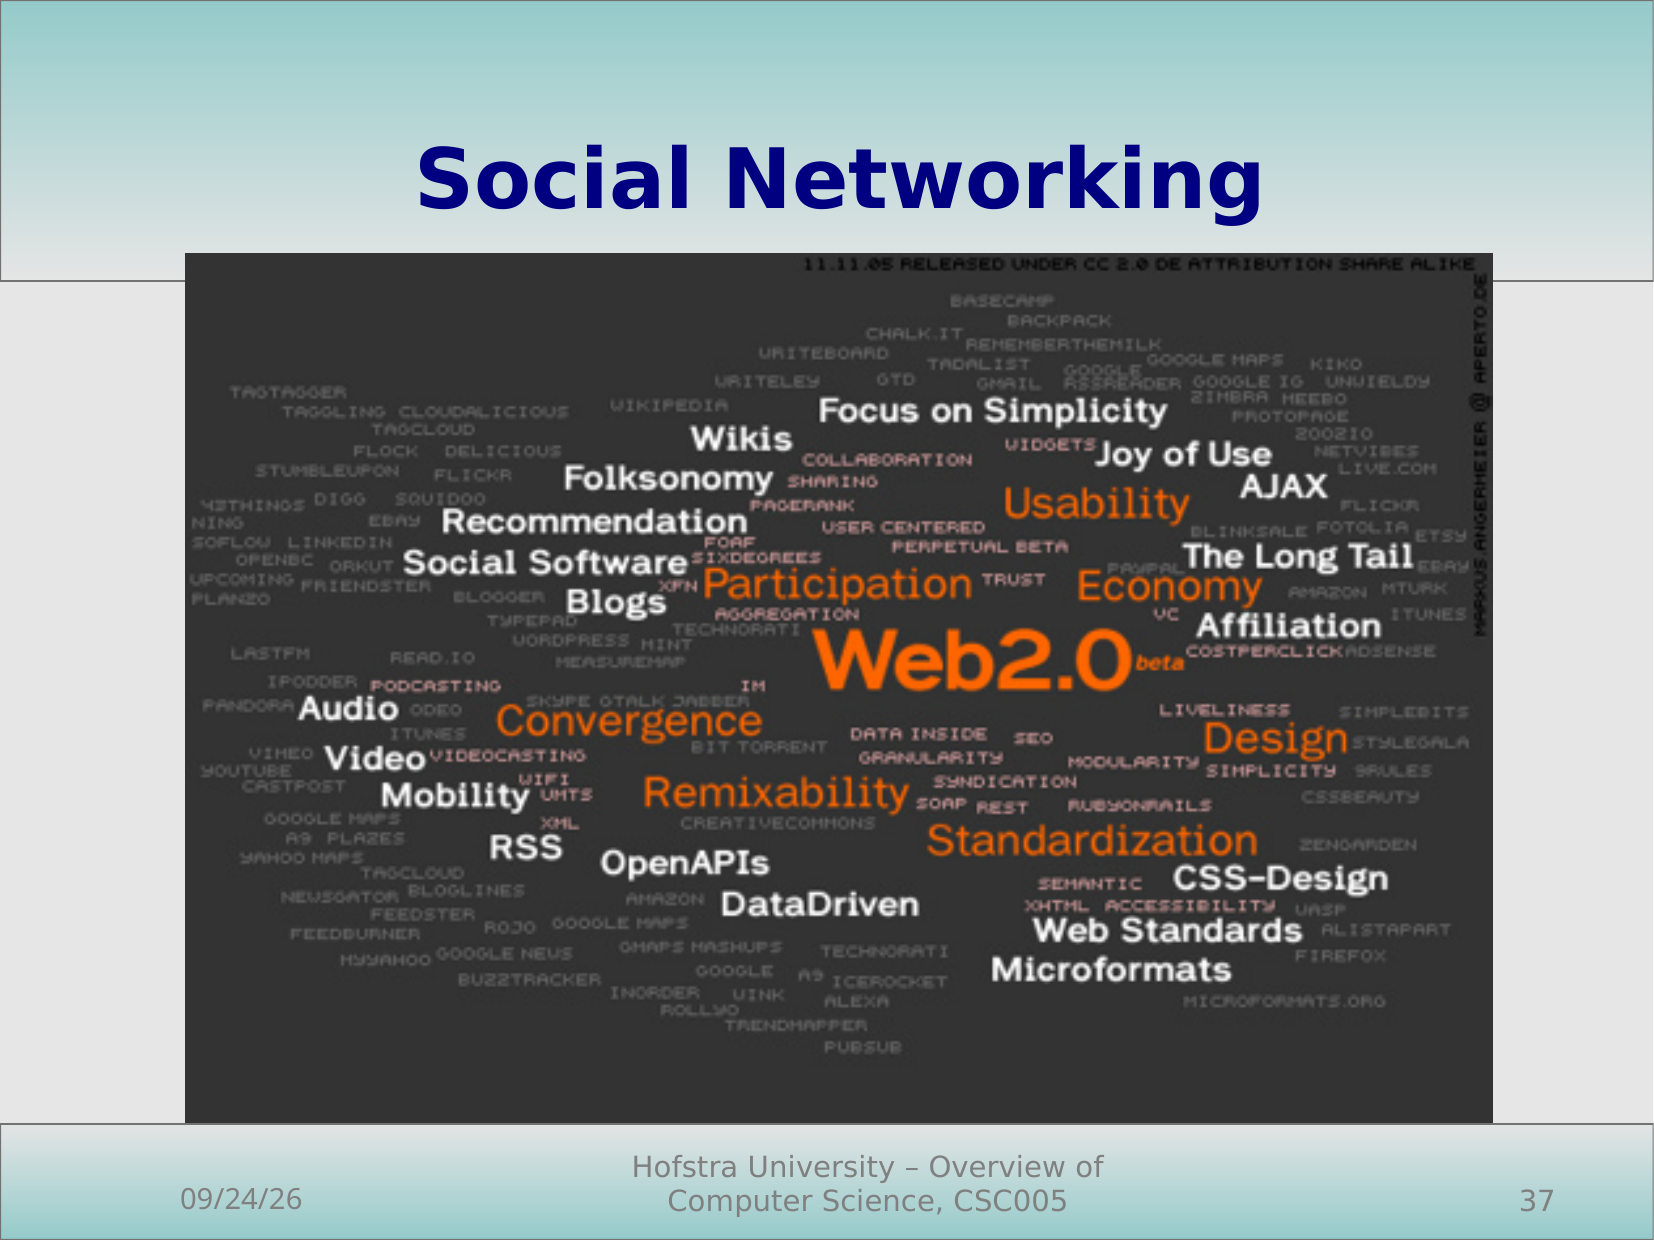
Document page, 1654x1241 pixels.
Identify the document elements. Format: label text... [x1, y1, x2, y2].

picture [185, 253, 1493, 1123]
title Social Networking [68, 49, 1613, 310]
